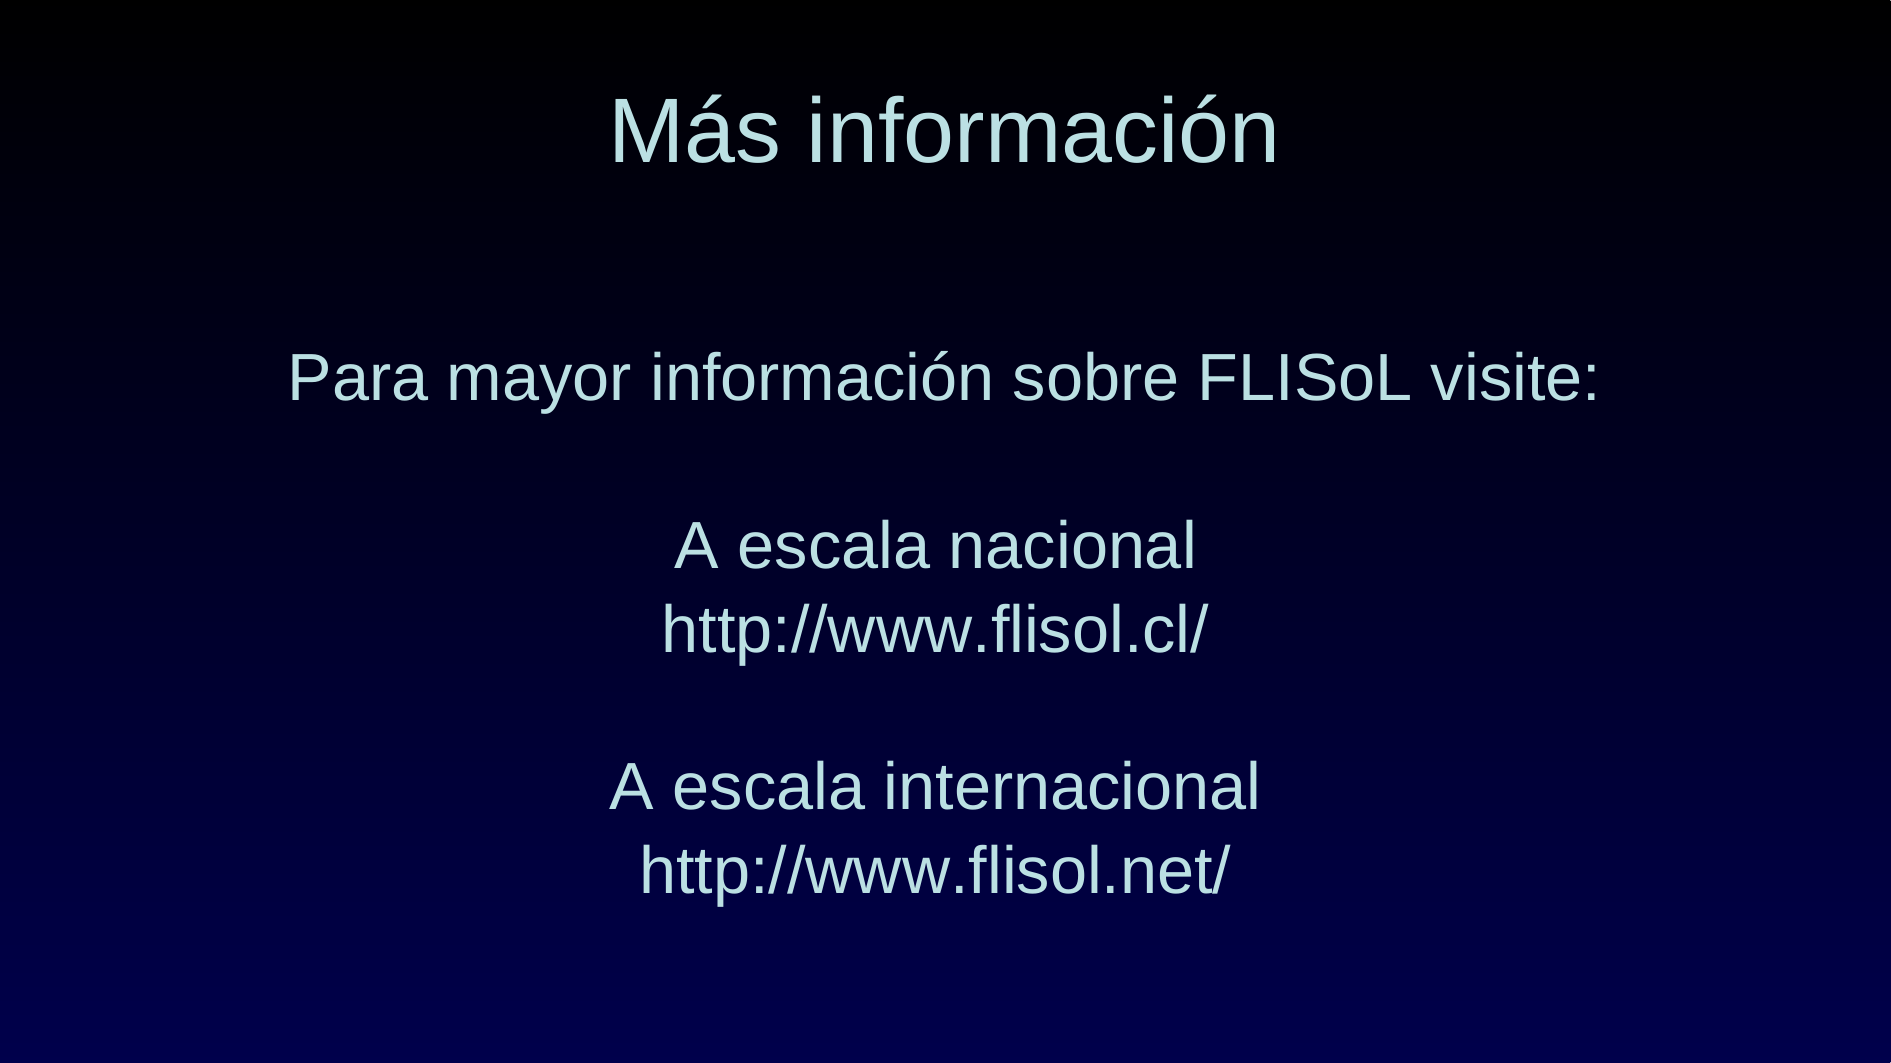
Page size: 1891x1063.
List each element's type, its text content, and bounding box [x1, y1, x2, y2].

list Para mayor información sobre FLISoL visite: A escala nacional http://www.flisol.cl/ A escala internacional http://www.flisol.net/ [94, 247, 1796, 999]
title Más información [94, 42, 1796, 220]
